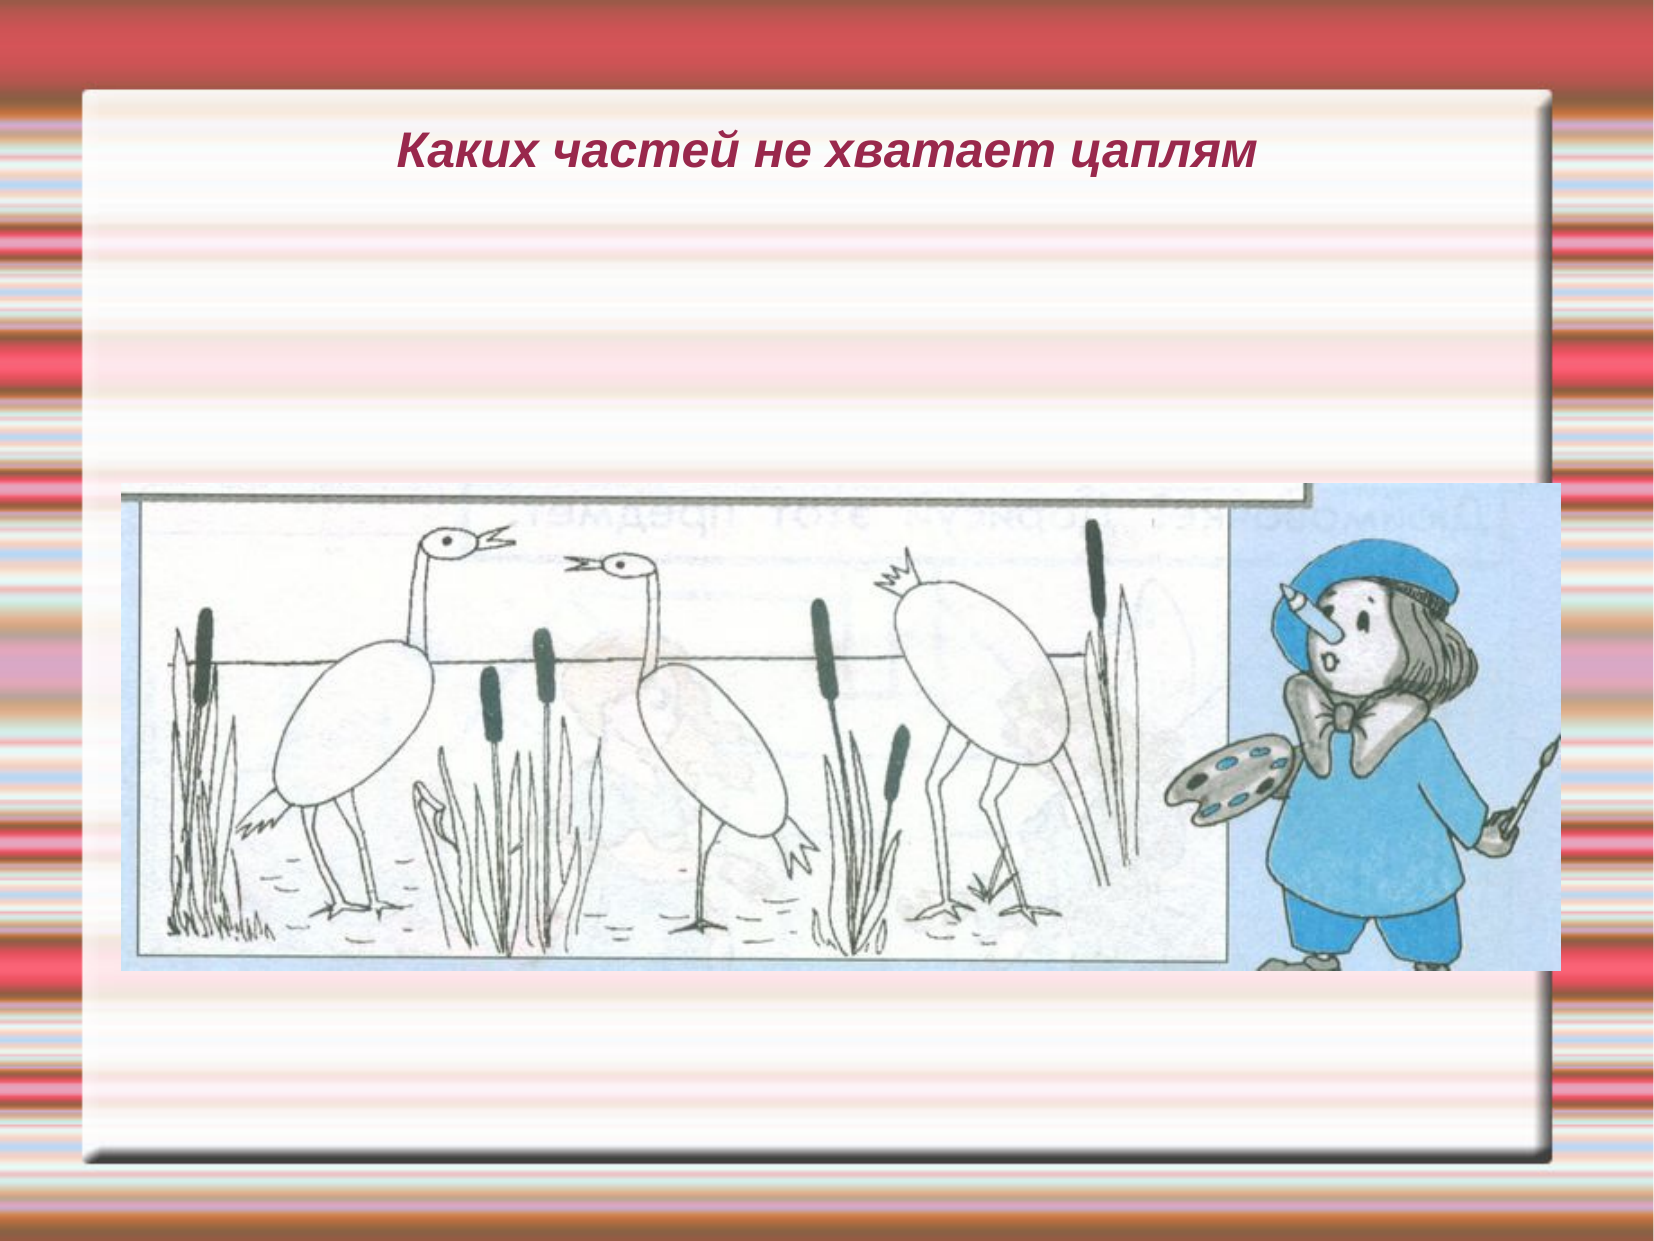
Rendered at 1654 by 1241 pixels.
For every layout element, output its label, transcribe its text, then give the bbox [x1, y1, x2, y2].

title Каких частей не хватает цаплям [121, 46, 1534, 254]
picture [0, 0, 1654, 1241]
